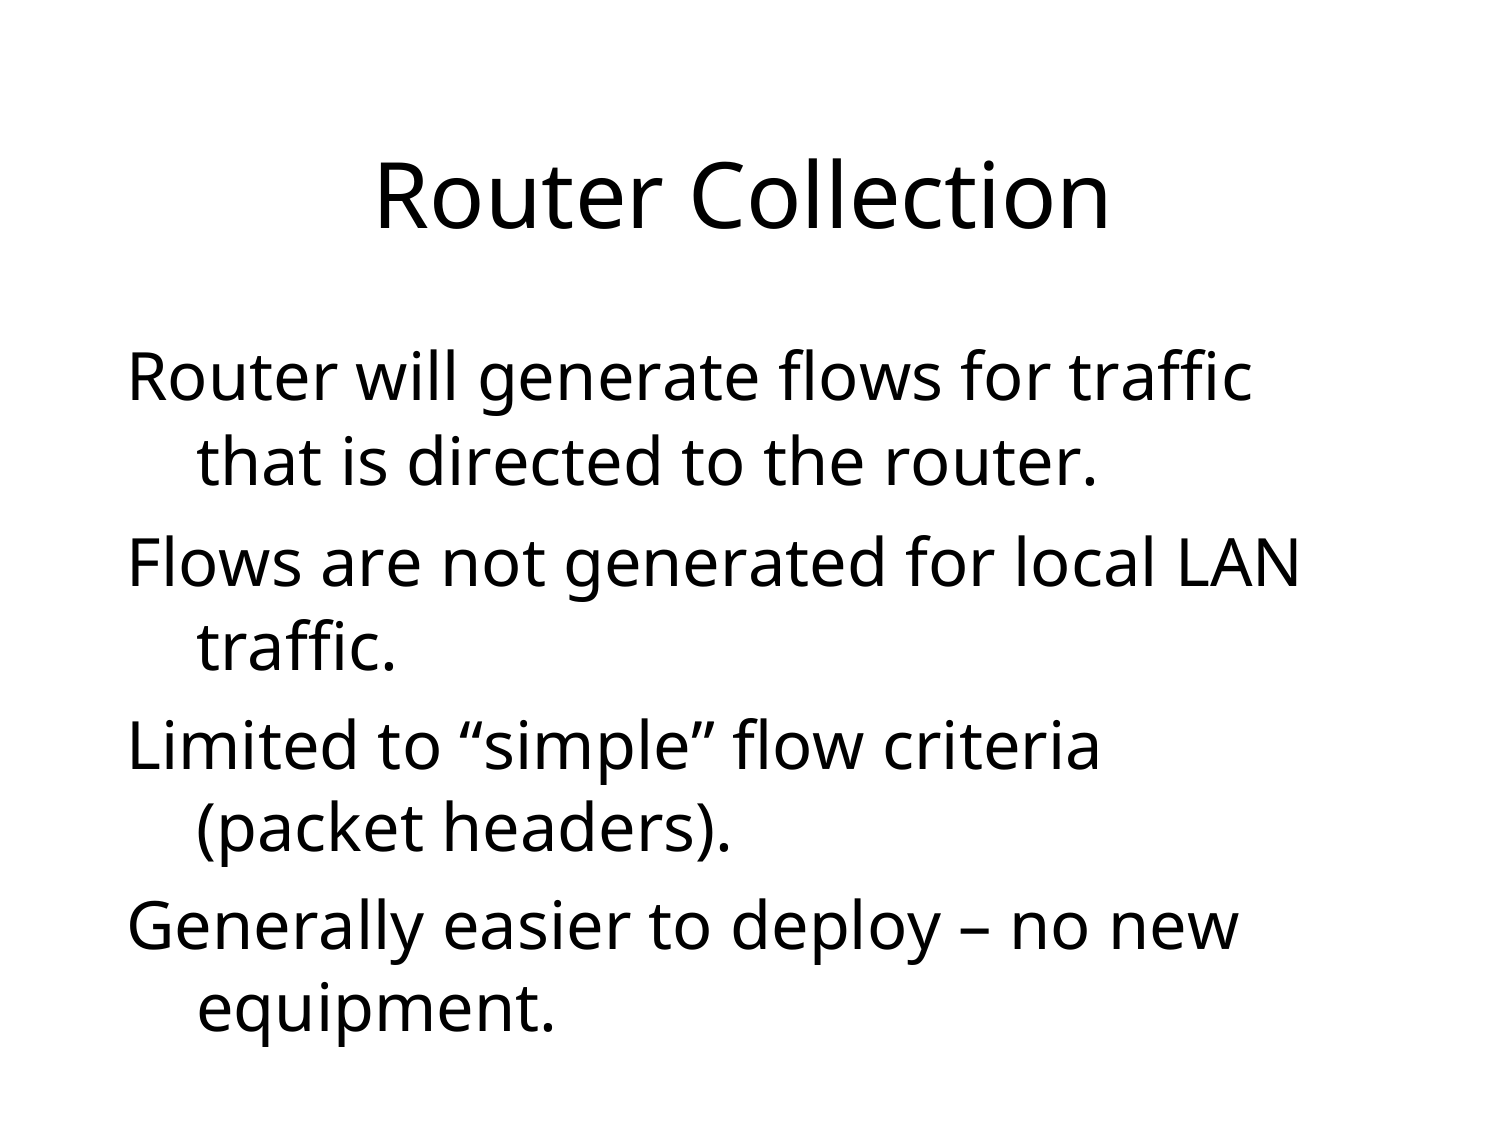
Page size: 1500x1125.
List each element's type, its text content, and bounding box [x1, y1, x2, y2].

title Router Collection [112, 62, 1388, 324]
list Router will generate flows for traffic that is directed to the router. Flows are not generated for local LAN traffic. Limited to “simple” flow criteria (packet headers). Generally easier to deploy – no new equipment. [112, 324, 1388, 1125]
